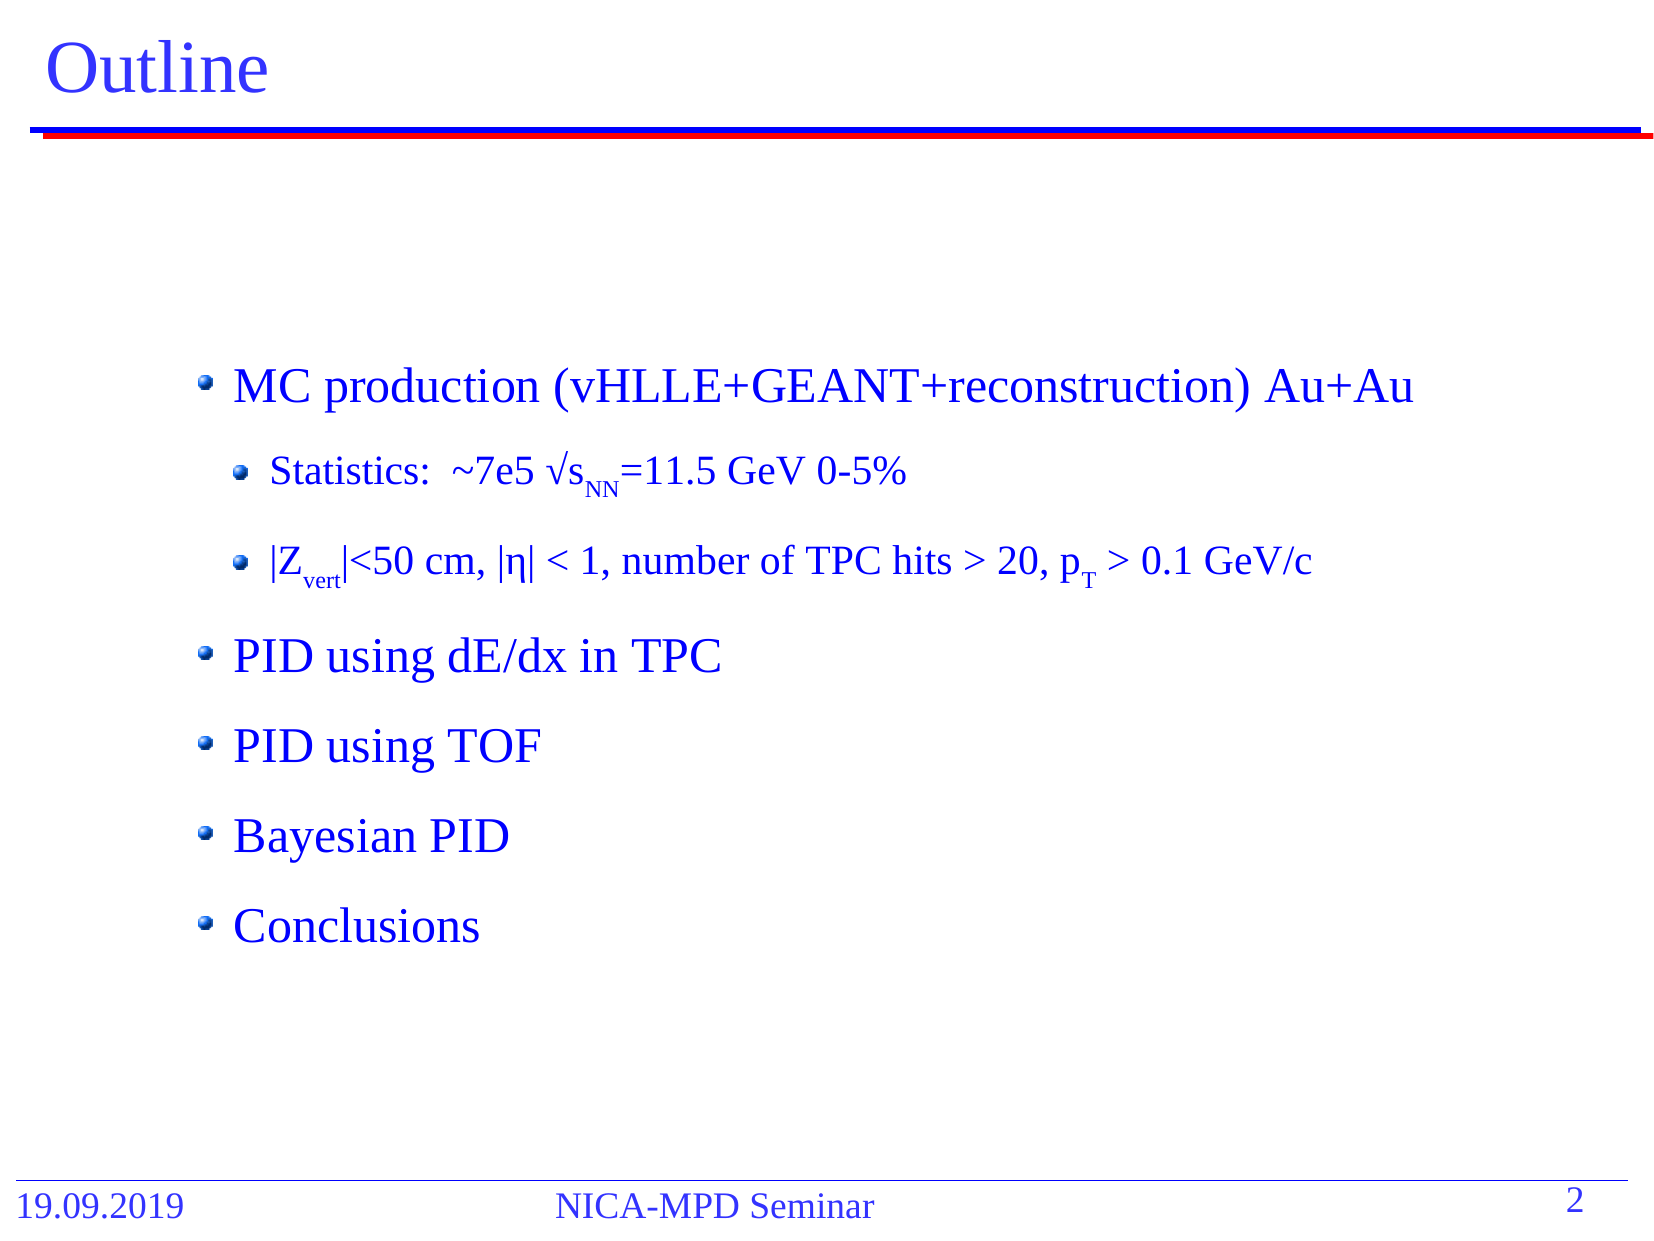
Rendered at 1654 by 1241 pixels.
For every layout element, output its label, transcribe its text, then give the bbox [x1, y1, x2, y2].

text_box MC production (vHLLE+GEANT+reconstruction) Au+Au Statistics: ~7e5 √sNN=11.5 GeV 0-5% |Zvert|<50 cm, |η| < 1, number of TPC hits > 20, pT > 0.1 GeV/c PID using dE/dx in TPC PID using TOF Bayesian PID Conclusions [183, 270, 1427, 1027]
text_box Outline [30, 17, 1360, 132]
